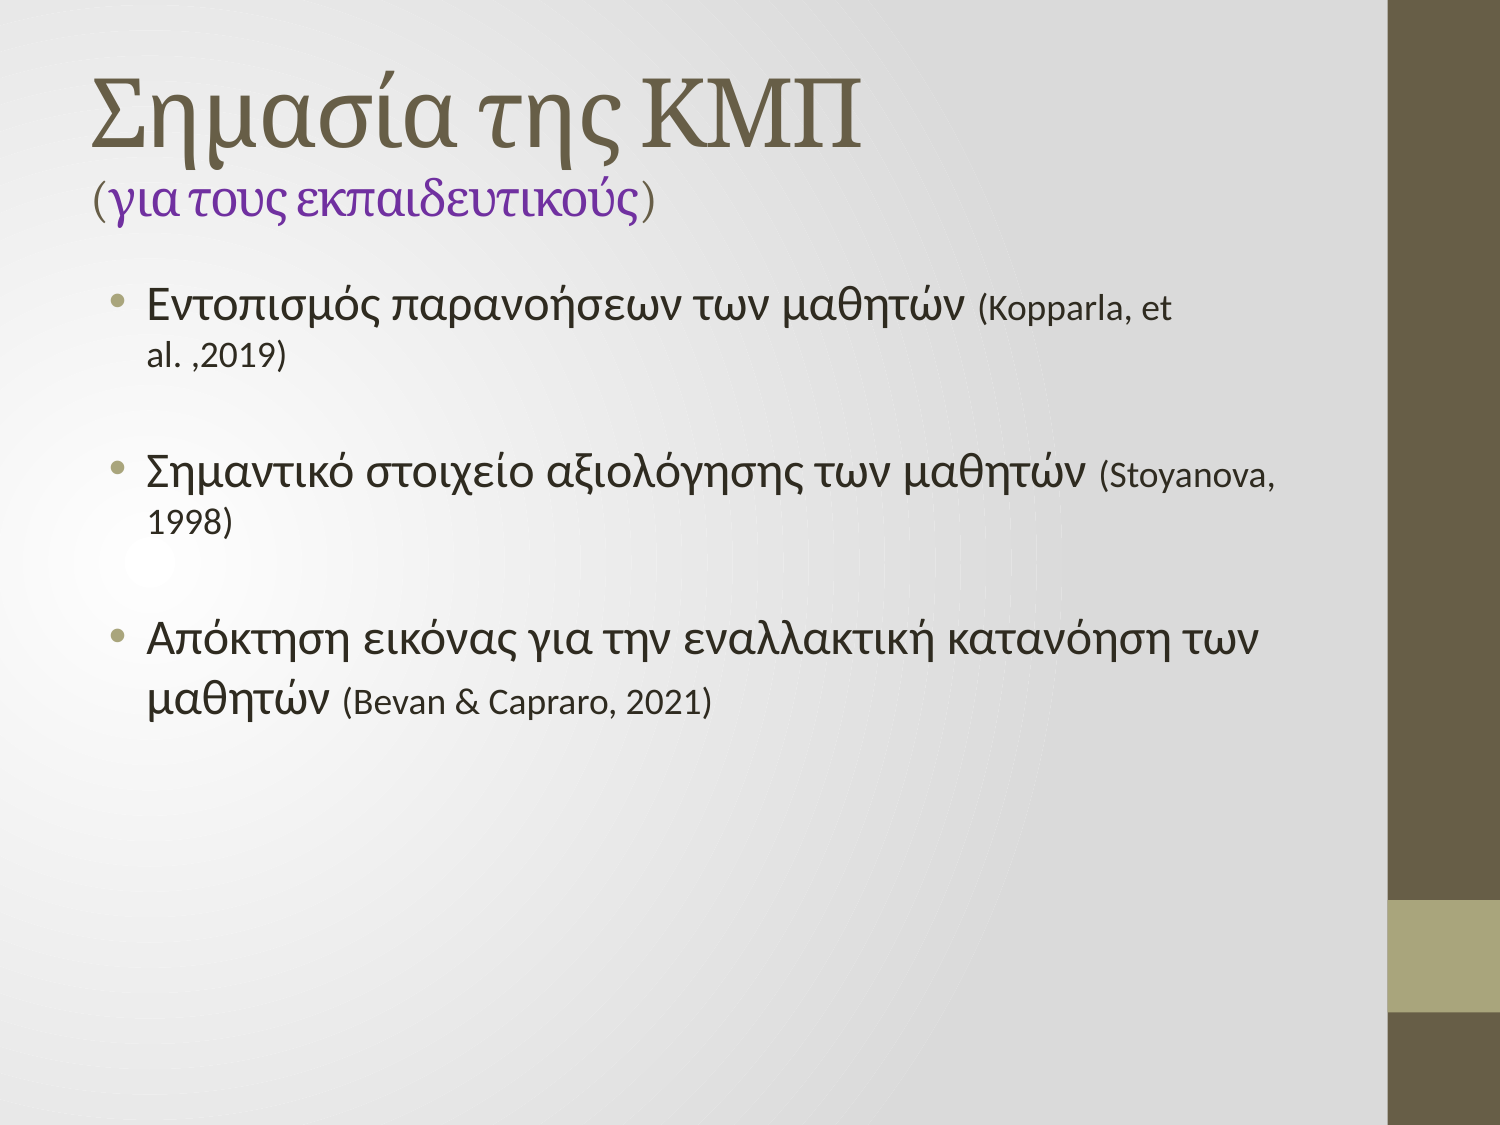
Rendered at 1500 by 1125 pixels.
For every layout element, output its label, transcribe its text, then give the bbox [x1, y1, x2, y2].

list Εντοπισμός παρανοήσεων των μαθητών (Kopparla, et al. ,2019) Σημαντικό στοιχείο αξιολόγησης των μαθητών (Stoyanova, 1998) Απόκτηση εικόνας για την εναλλακτική κατανόηση των μαθητών (Bevan & Capraro, 2021) [75, 262, 1325, 1050]
title Σημασία της ΚΜΠ (για τους εκπαιδευτικούς) [75, 45, 1325, 233]
